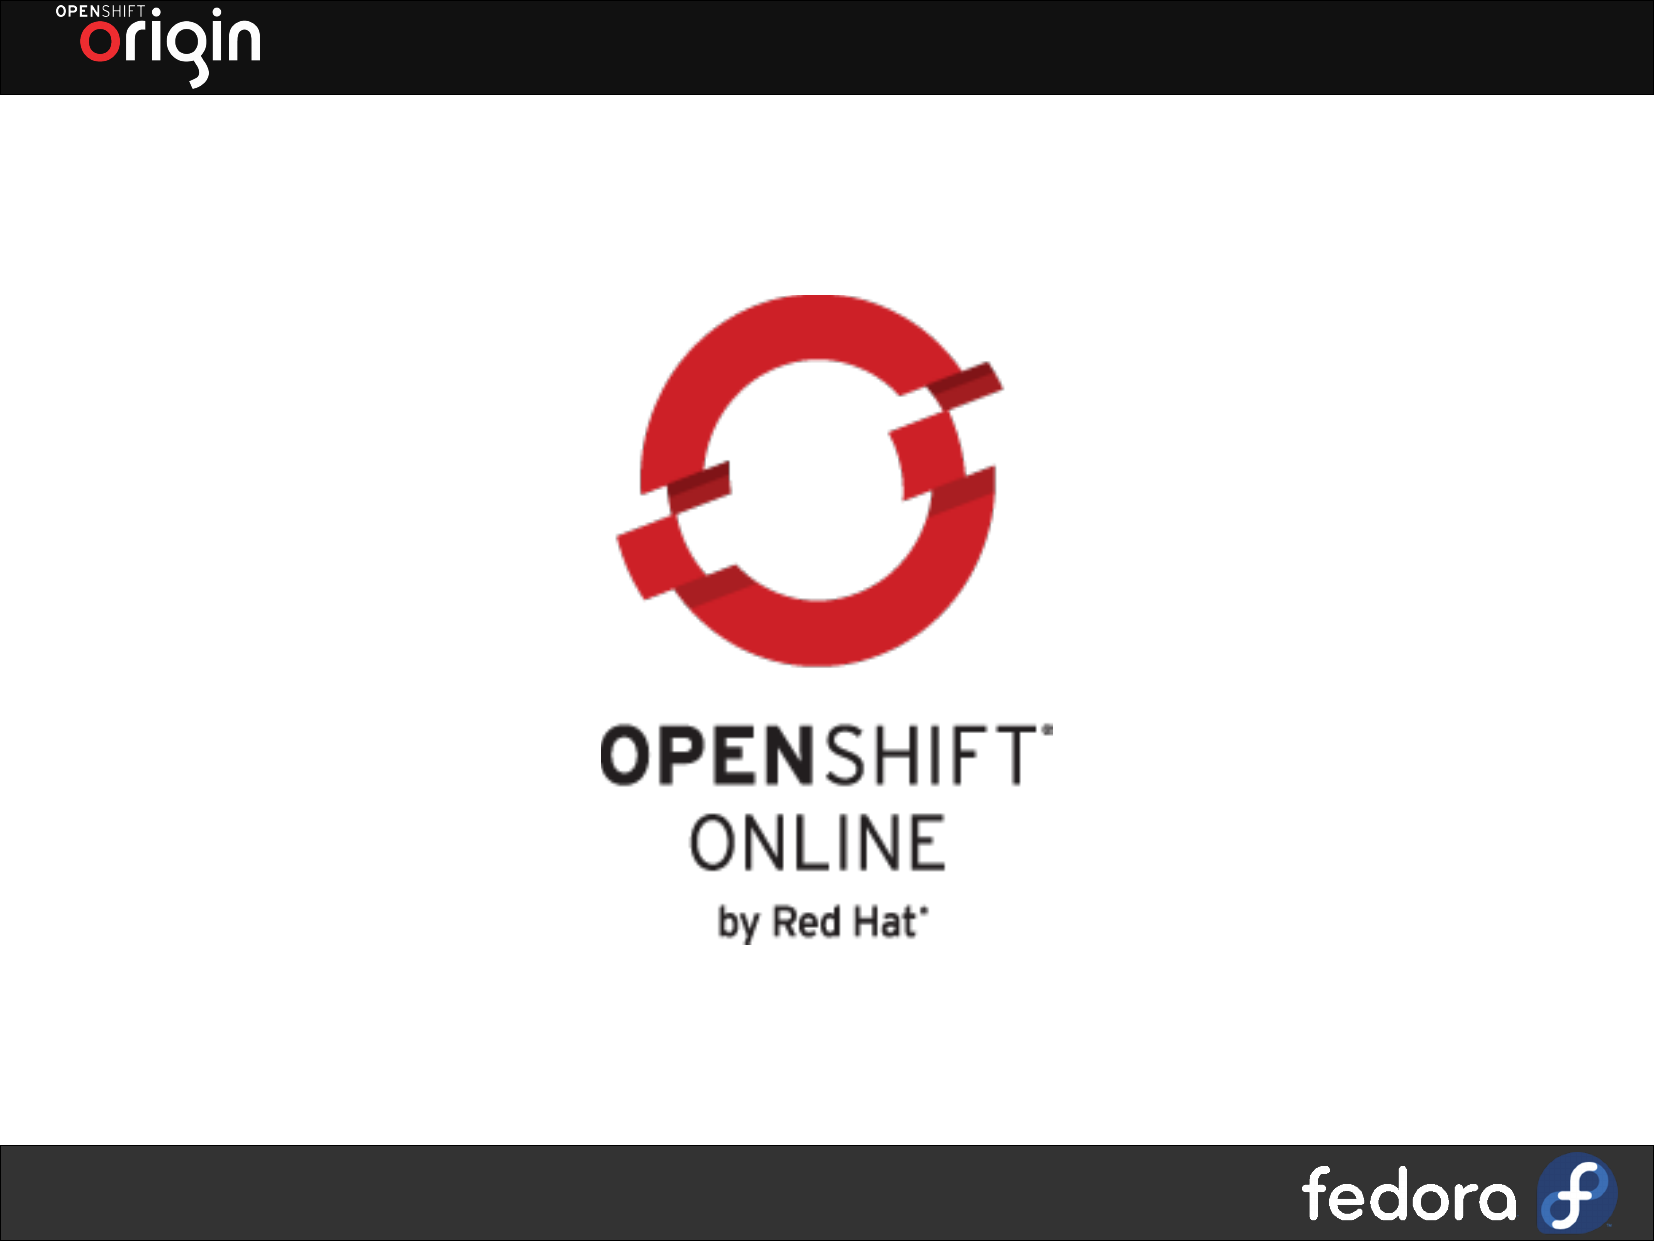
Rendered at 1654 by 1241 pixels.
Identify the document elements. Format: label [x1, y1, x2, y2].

picture [56, 5, 260, 89]
picture [601, 295, 1053, 945]
picture [1299, 1151, 1619, 1235]
